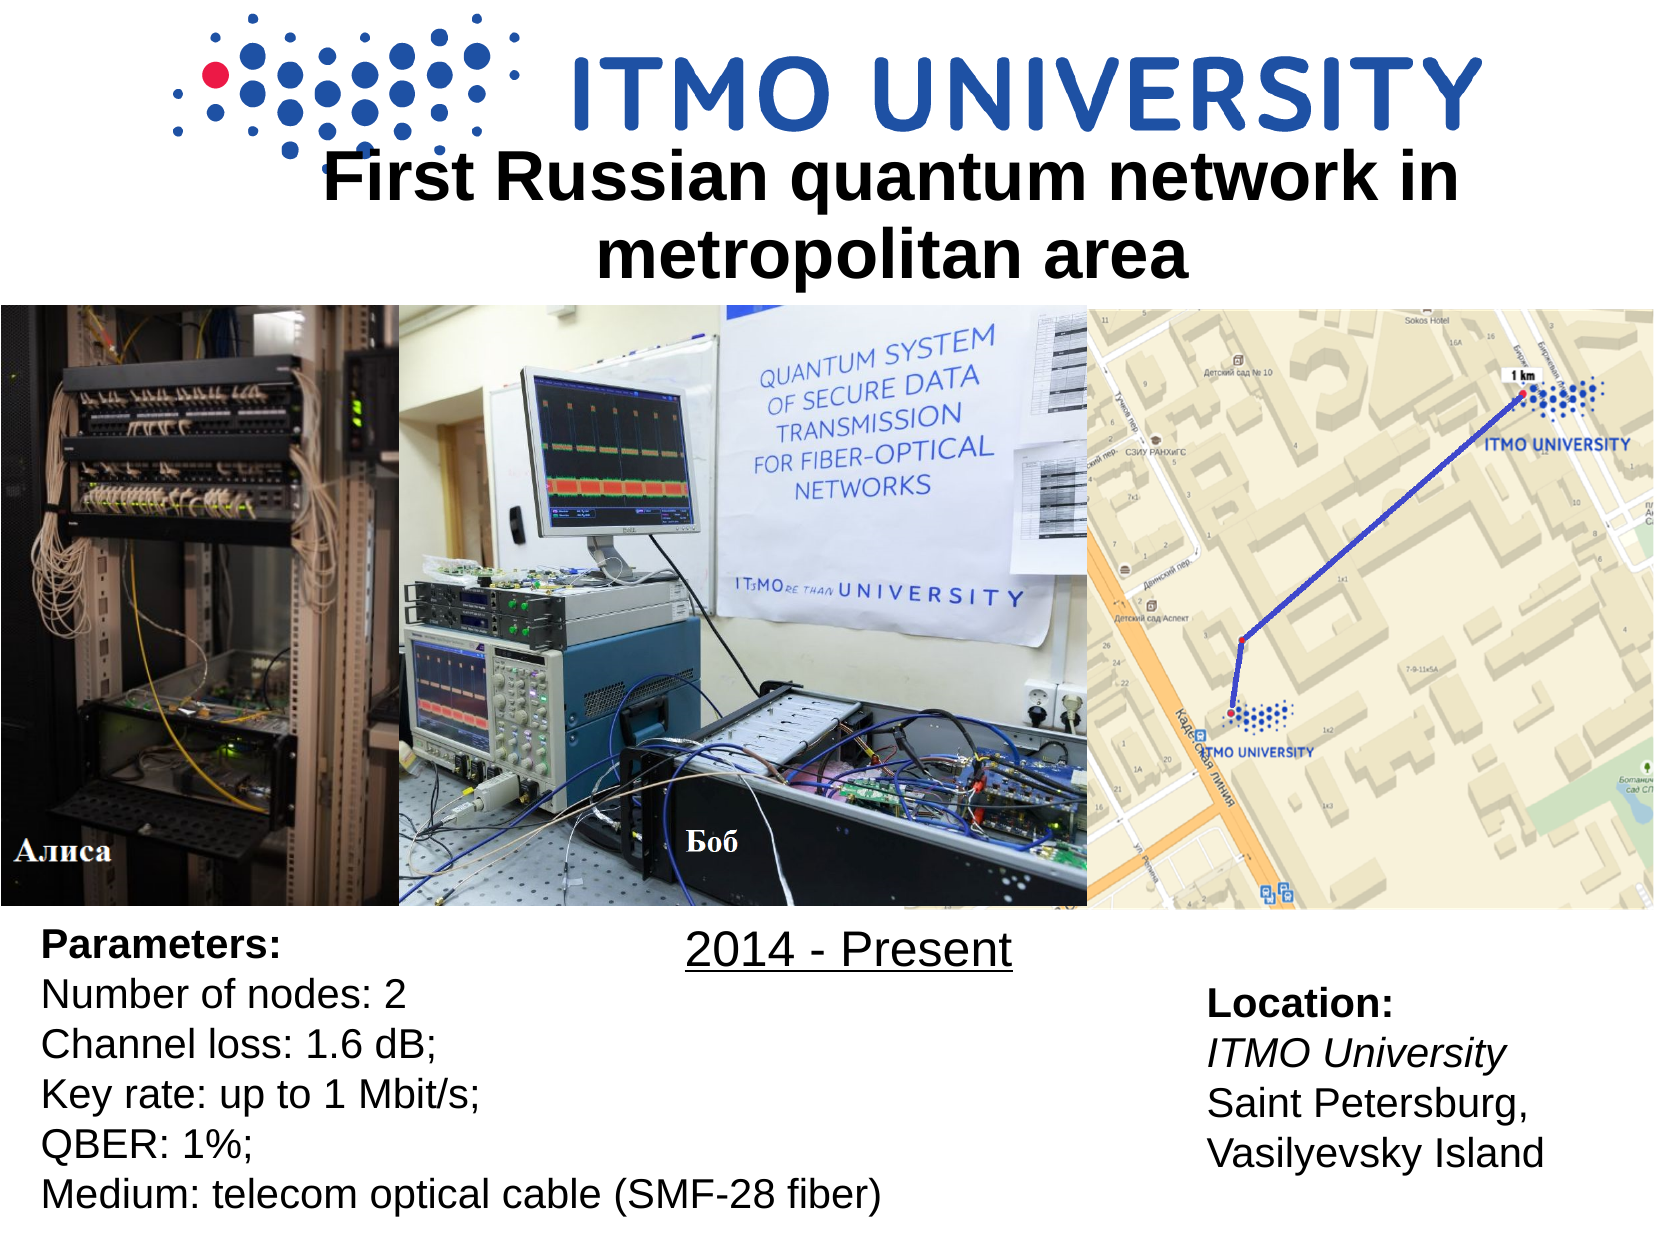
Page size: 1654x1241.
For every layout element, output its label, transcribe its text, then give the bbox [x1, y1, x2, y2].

text_box Location: ITMO University Saint Petersburg, Vasilyevsky Island [1191, 968, 1654, 1184]
text_box 2014 - Present [669, 909, 1028, 985]
picture [0, 0, 1654, 106]
text_box Parameters: Number of nodes: 2 Channel loss: 1.6 dB; Key rate: up to 1 Mbit/s; QBER: 1%; Medium: telecom optical cable (SMF-28 fiber) [25, 909, 898, 1241]
title First Russian quantum network in metropolitan area [0, 106, 1654, 324]
picture [1, 305, 1654, 910]
